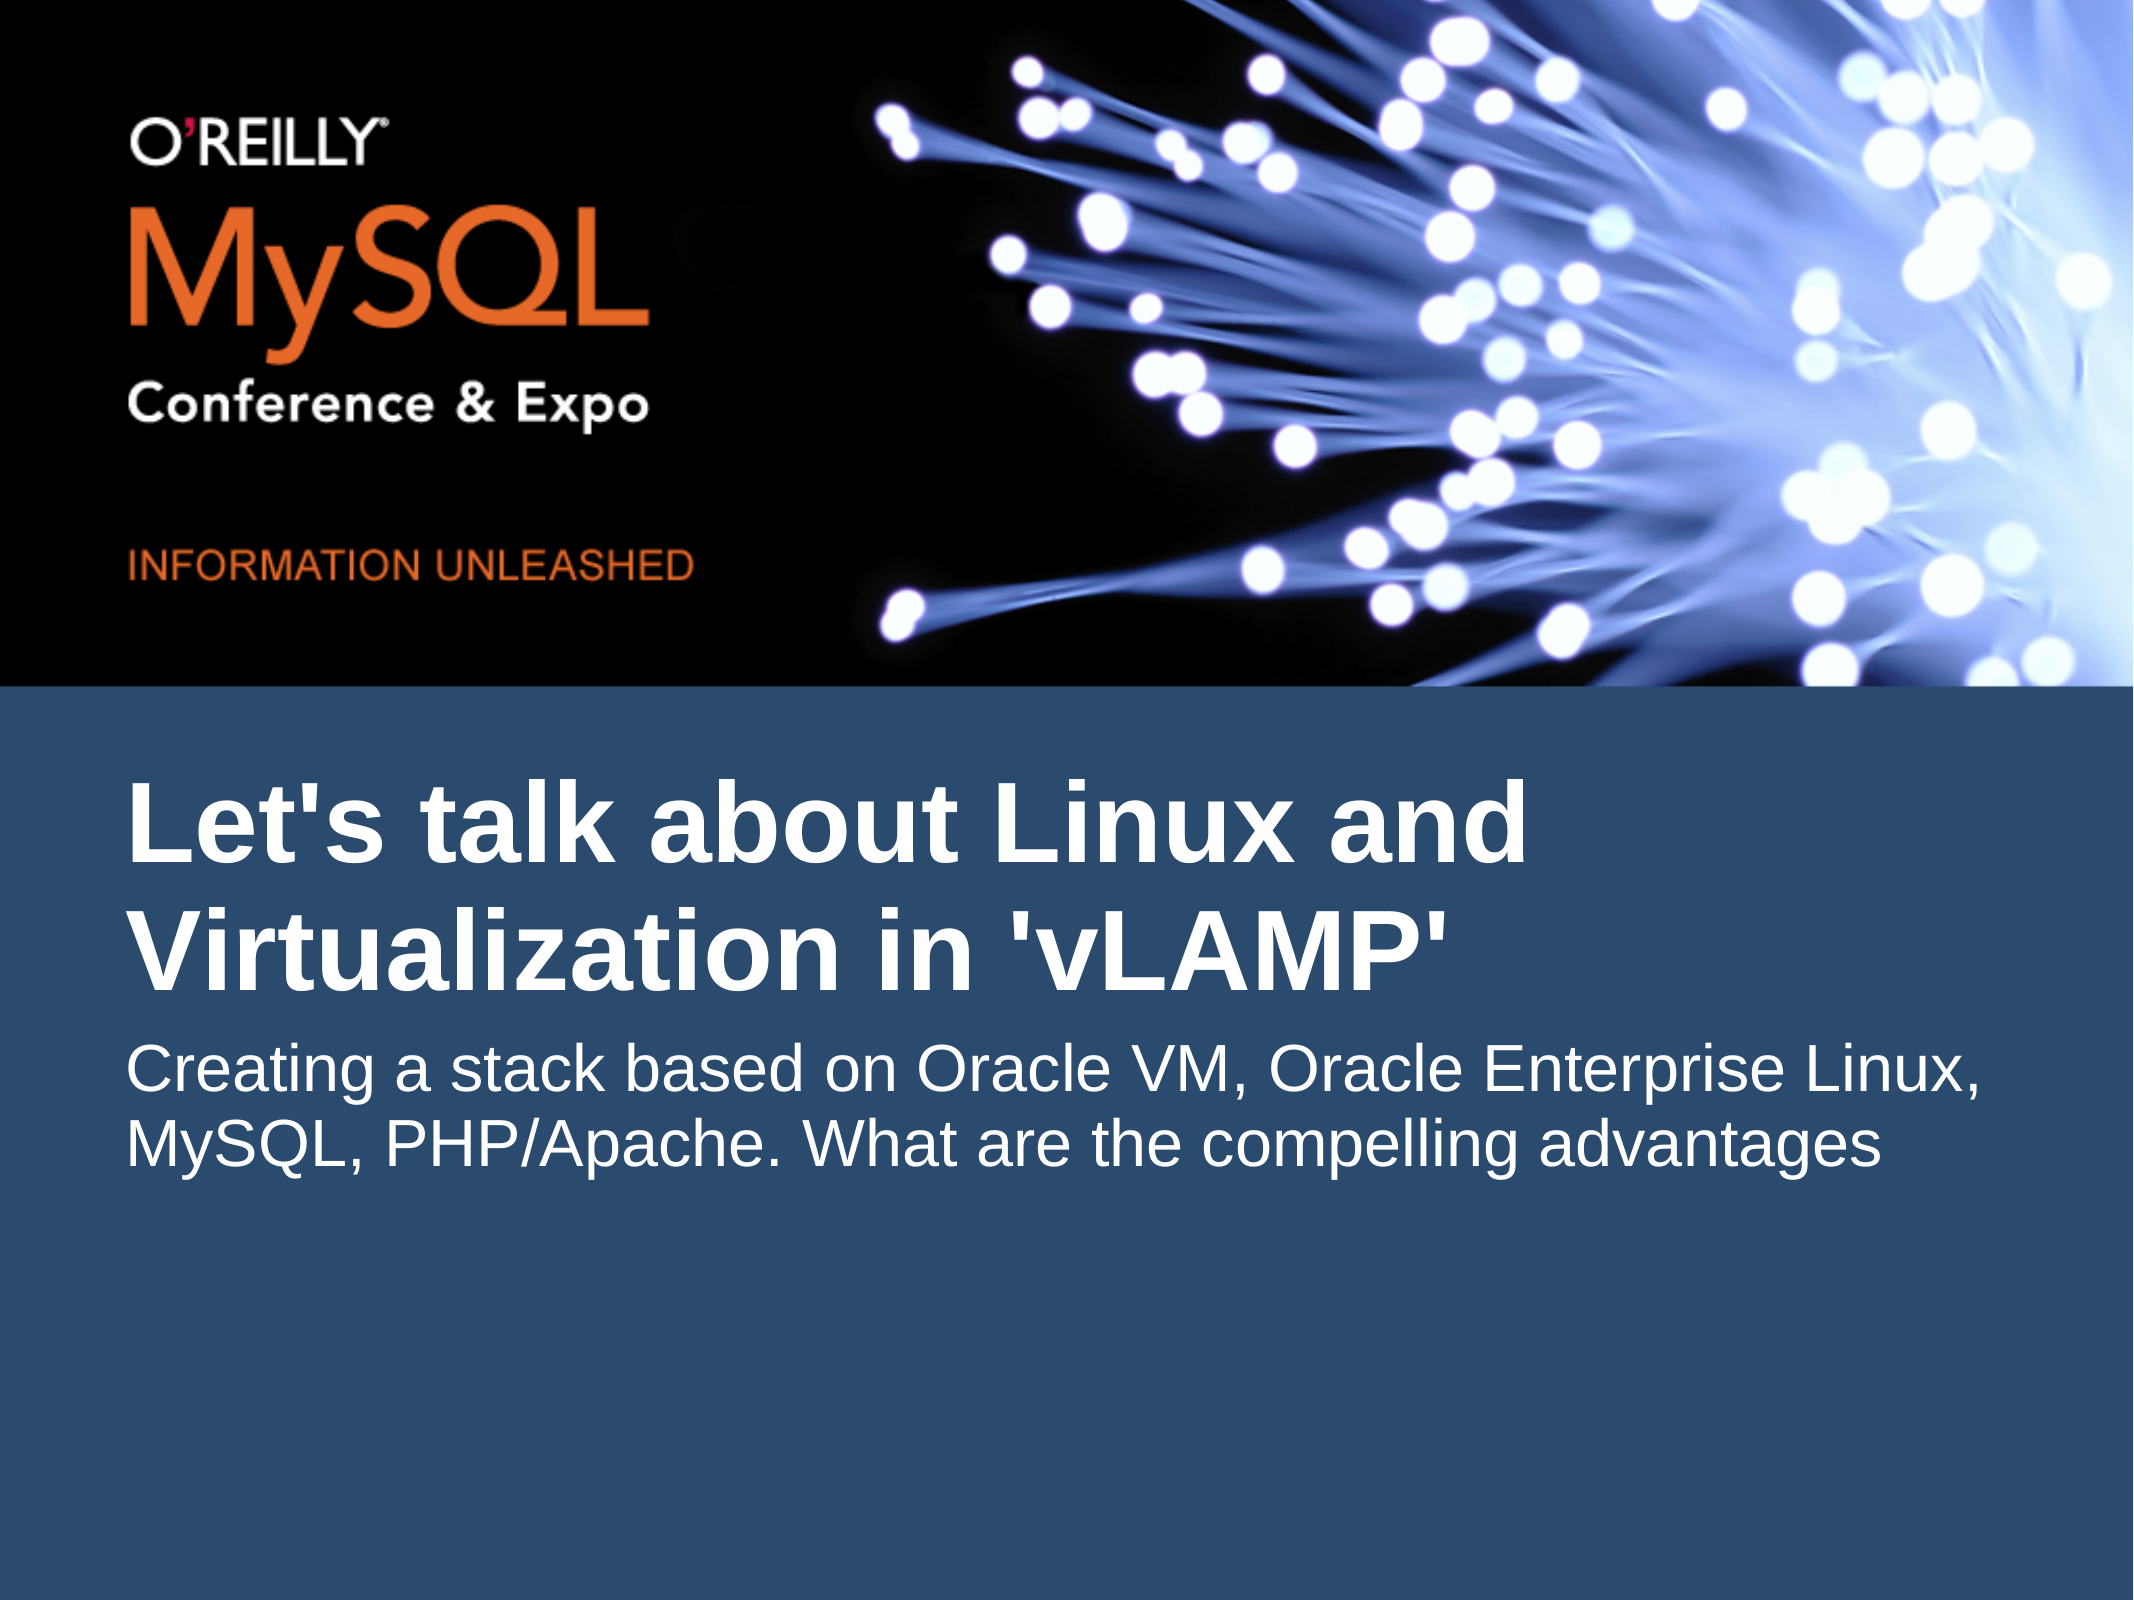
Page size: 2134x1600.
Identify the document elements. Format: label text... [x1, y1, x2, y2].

picture [0, 0, 2134, 1600]
list Creating a stack based on Oracle VM, Oracle Enterprise Linux, MySQL, PHP/Apache. What are the compelling advantages [116, 1022, 2023, 1330]
title Let's talk about Linux and Virtualization in 'vLAMP' [116, 750, 2023, 1022]
